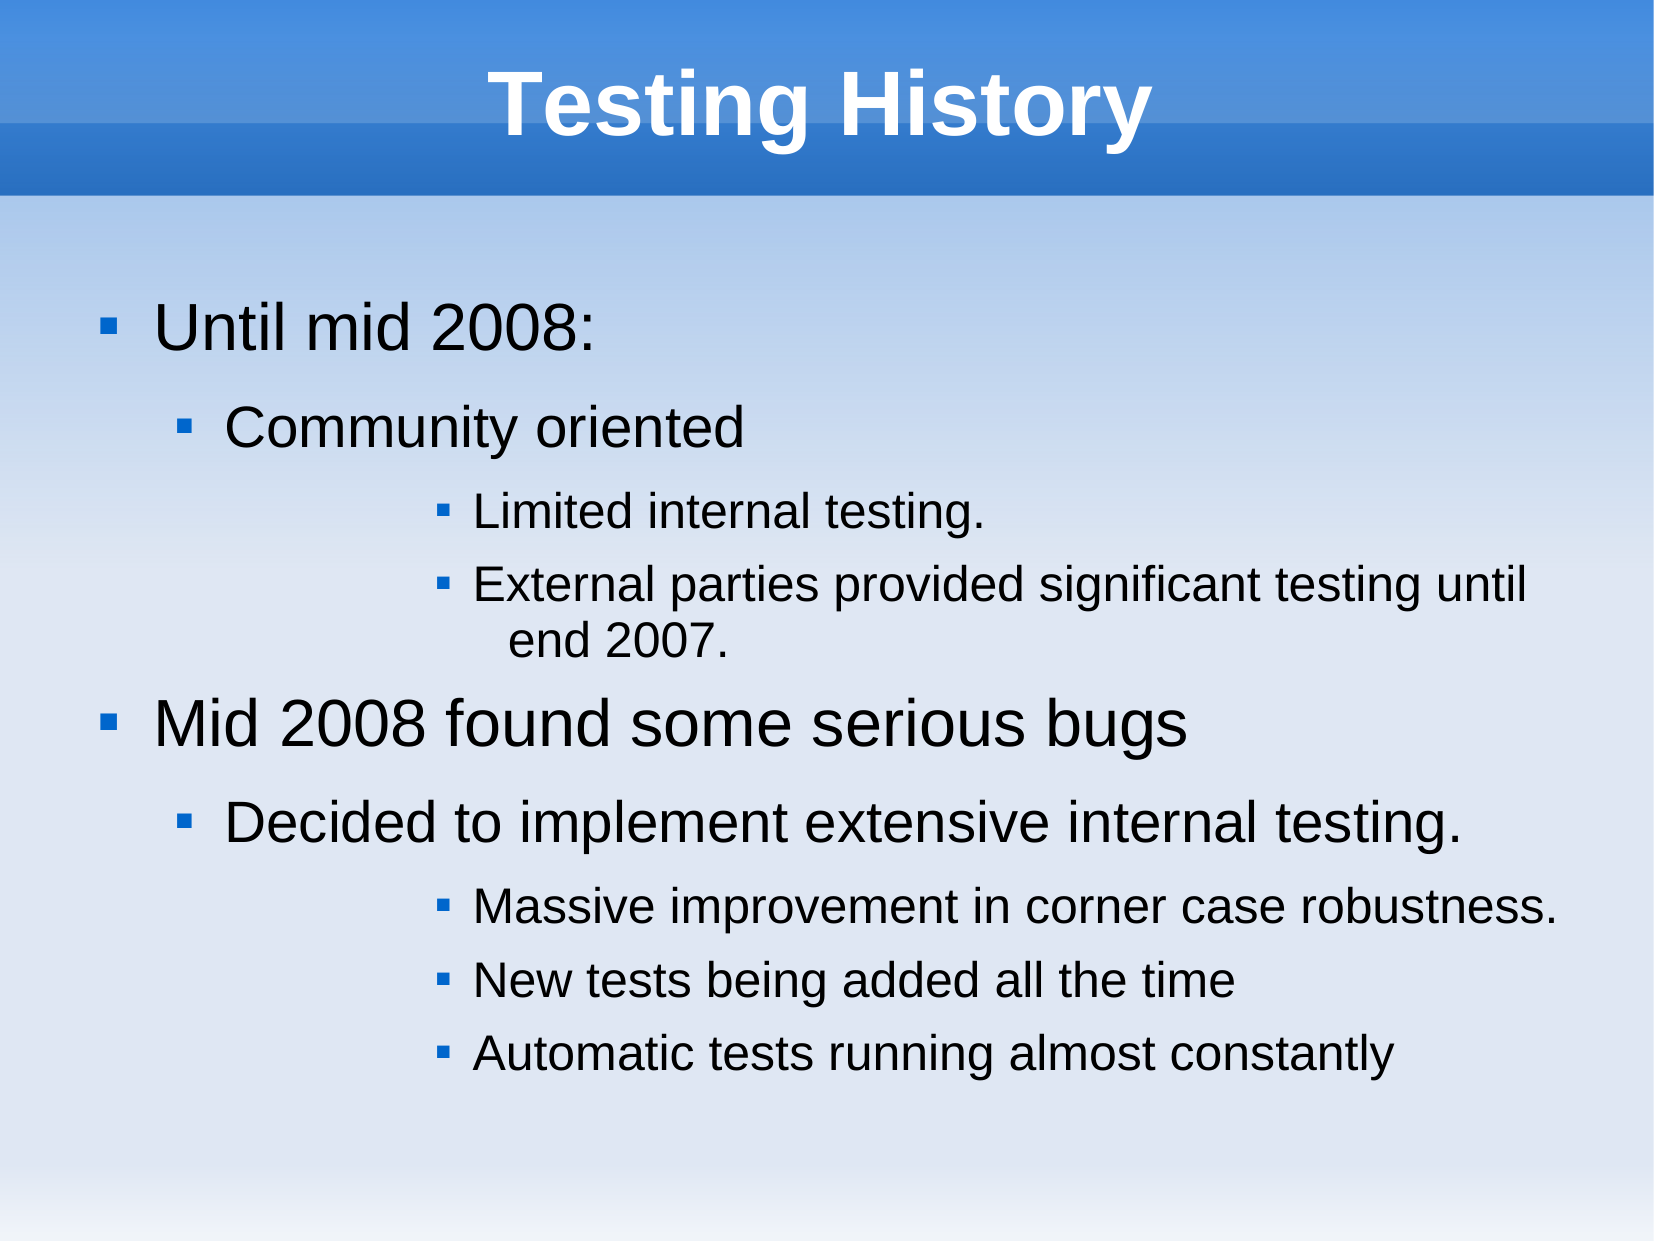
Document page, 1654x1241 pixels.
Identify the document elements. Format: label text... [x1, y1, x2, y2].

list Until mid 2008: Community oriented Limited internal testing. External parties provided significant testing until end 2007. Mid 2008 found some serious bugs Decided to implement extensive internal testing. Massive improvement in corner case robustness. New tests being added all the time Automatic tests running almost constantly [82, 290, 1571, 1094]
title Testing History [76, 0, 1565, 208]
picture [0, 0, 1654, 1241]
